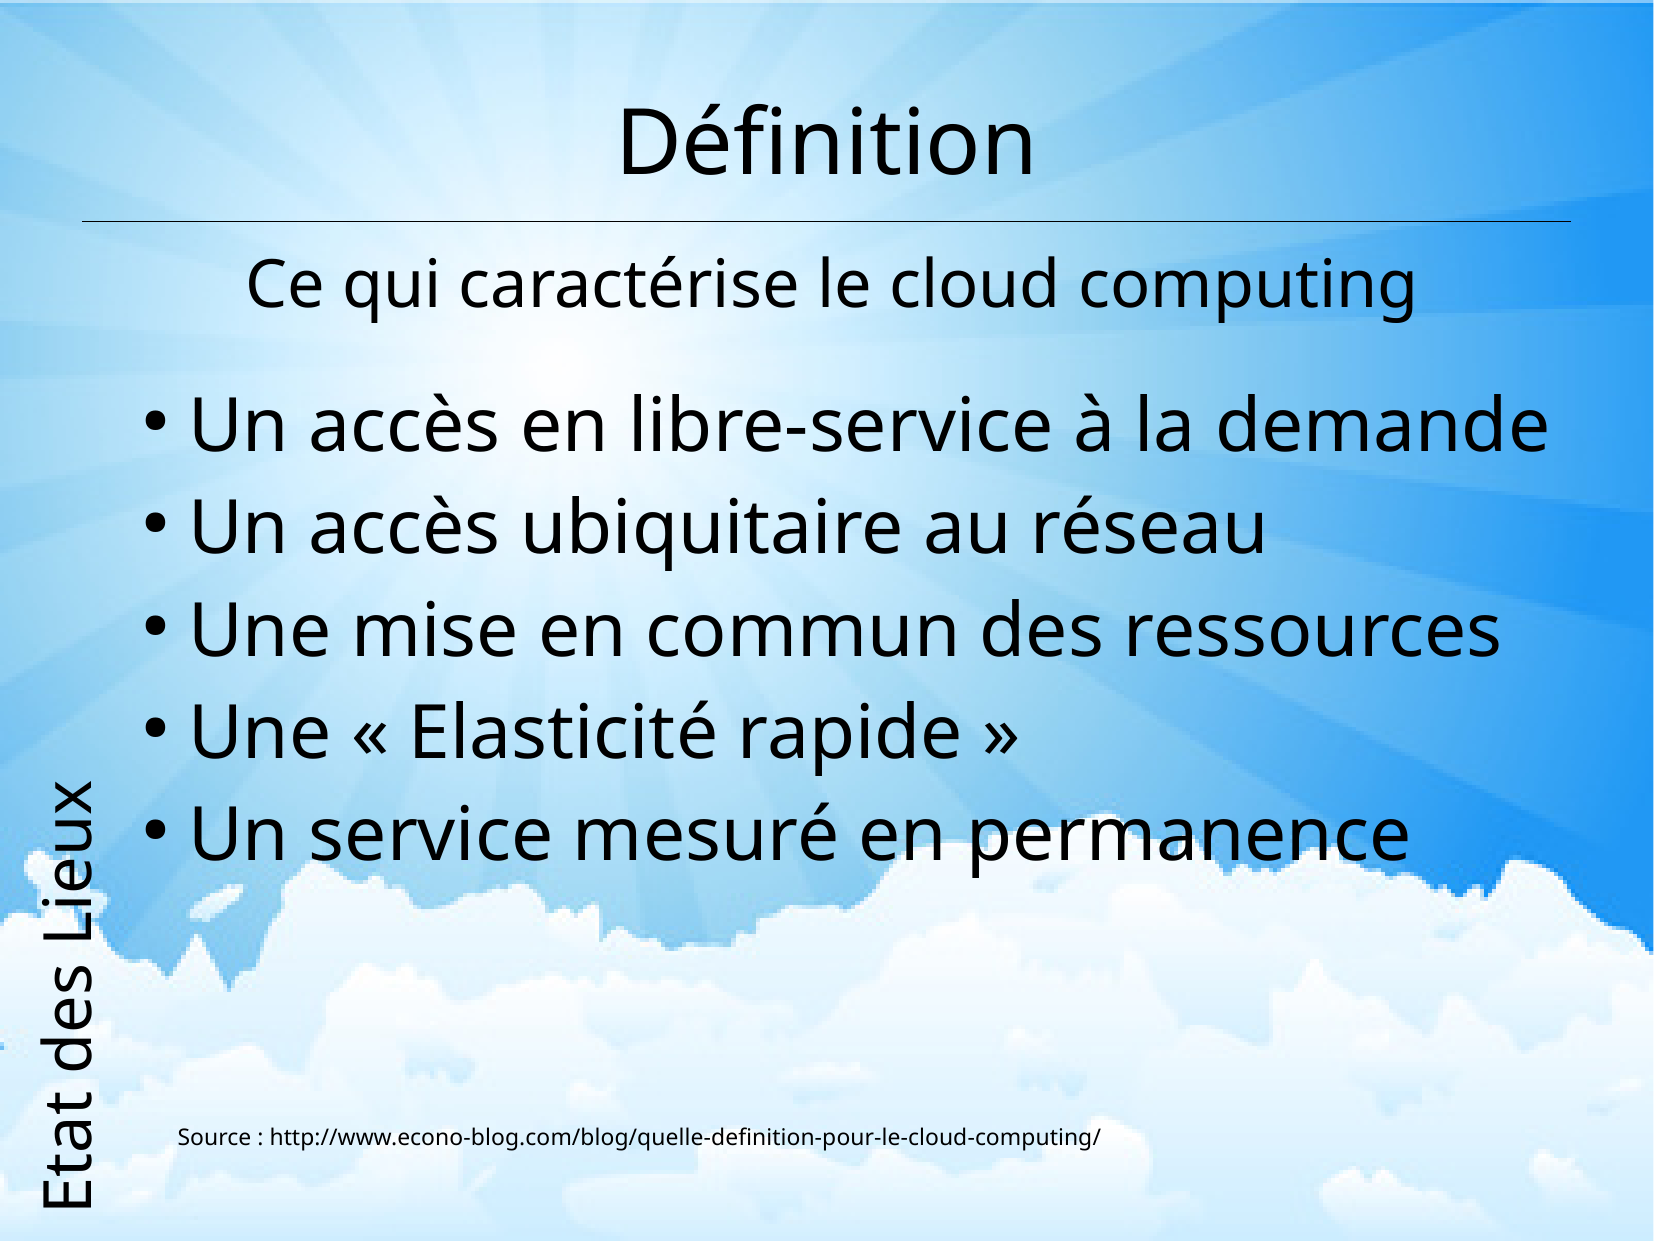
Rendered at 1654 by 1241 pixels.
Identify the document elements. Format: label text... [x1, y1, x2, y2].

text_box Etat des Lieux [13, 701, 83, 1229]
text_box Un accès en libre-service à la demande Un accès ubiquitaire au réseau Une mise en commun des ressources Une « Elasticité rapide » Un service mesuré en permanence Source : http://www.econo-blog.com/blog/quelle-definition-pour-le-cloud-computing/ [127, 364, 1589, 1064]
list Ce qui caractérise le cloud computing [82, 236, 1565, 325]
picture [0, 0, 1654, 1241]
title Définition [82, 56, 1571, 223]
